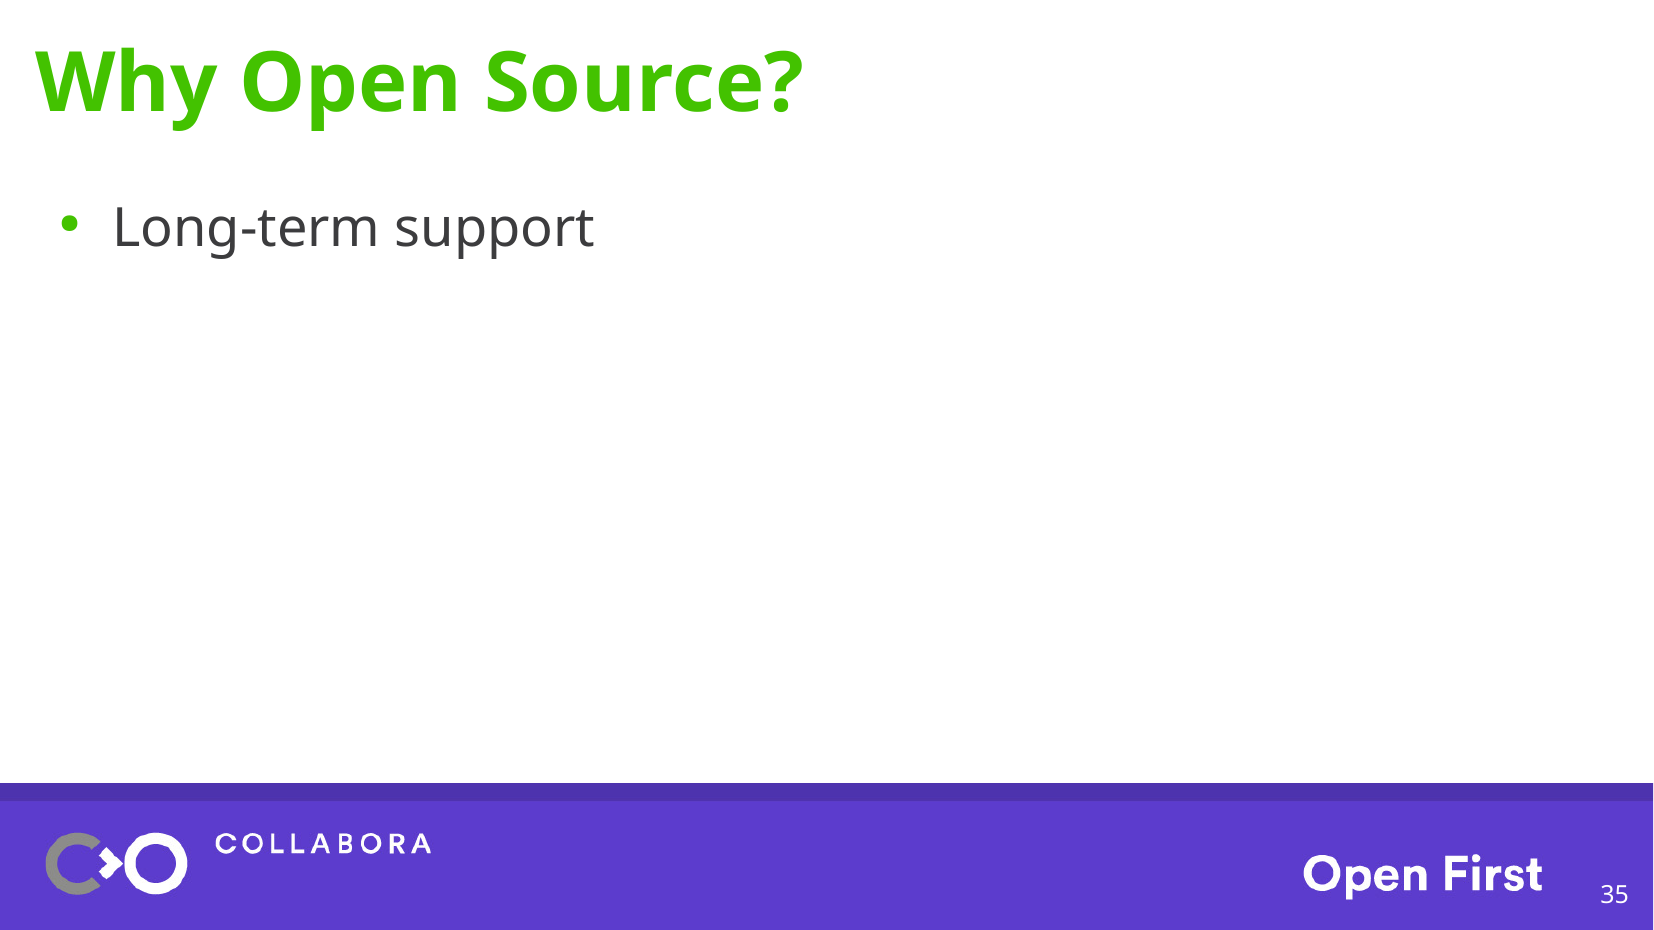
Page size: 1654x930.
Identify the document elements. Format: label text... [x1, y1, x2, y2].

picture [0, 0, 1654, 930]
list Long-term support [41, 160, 1613, 804]
title Why Open Source? [35, 28, 1608, 192]
